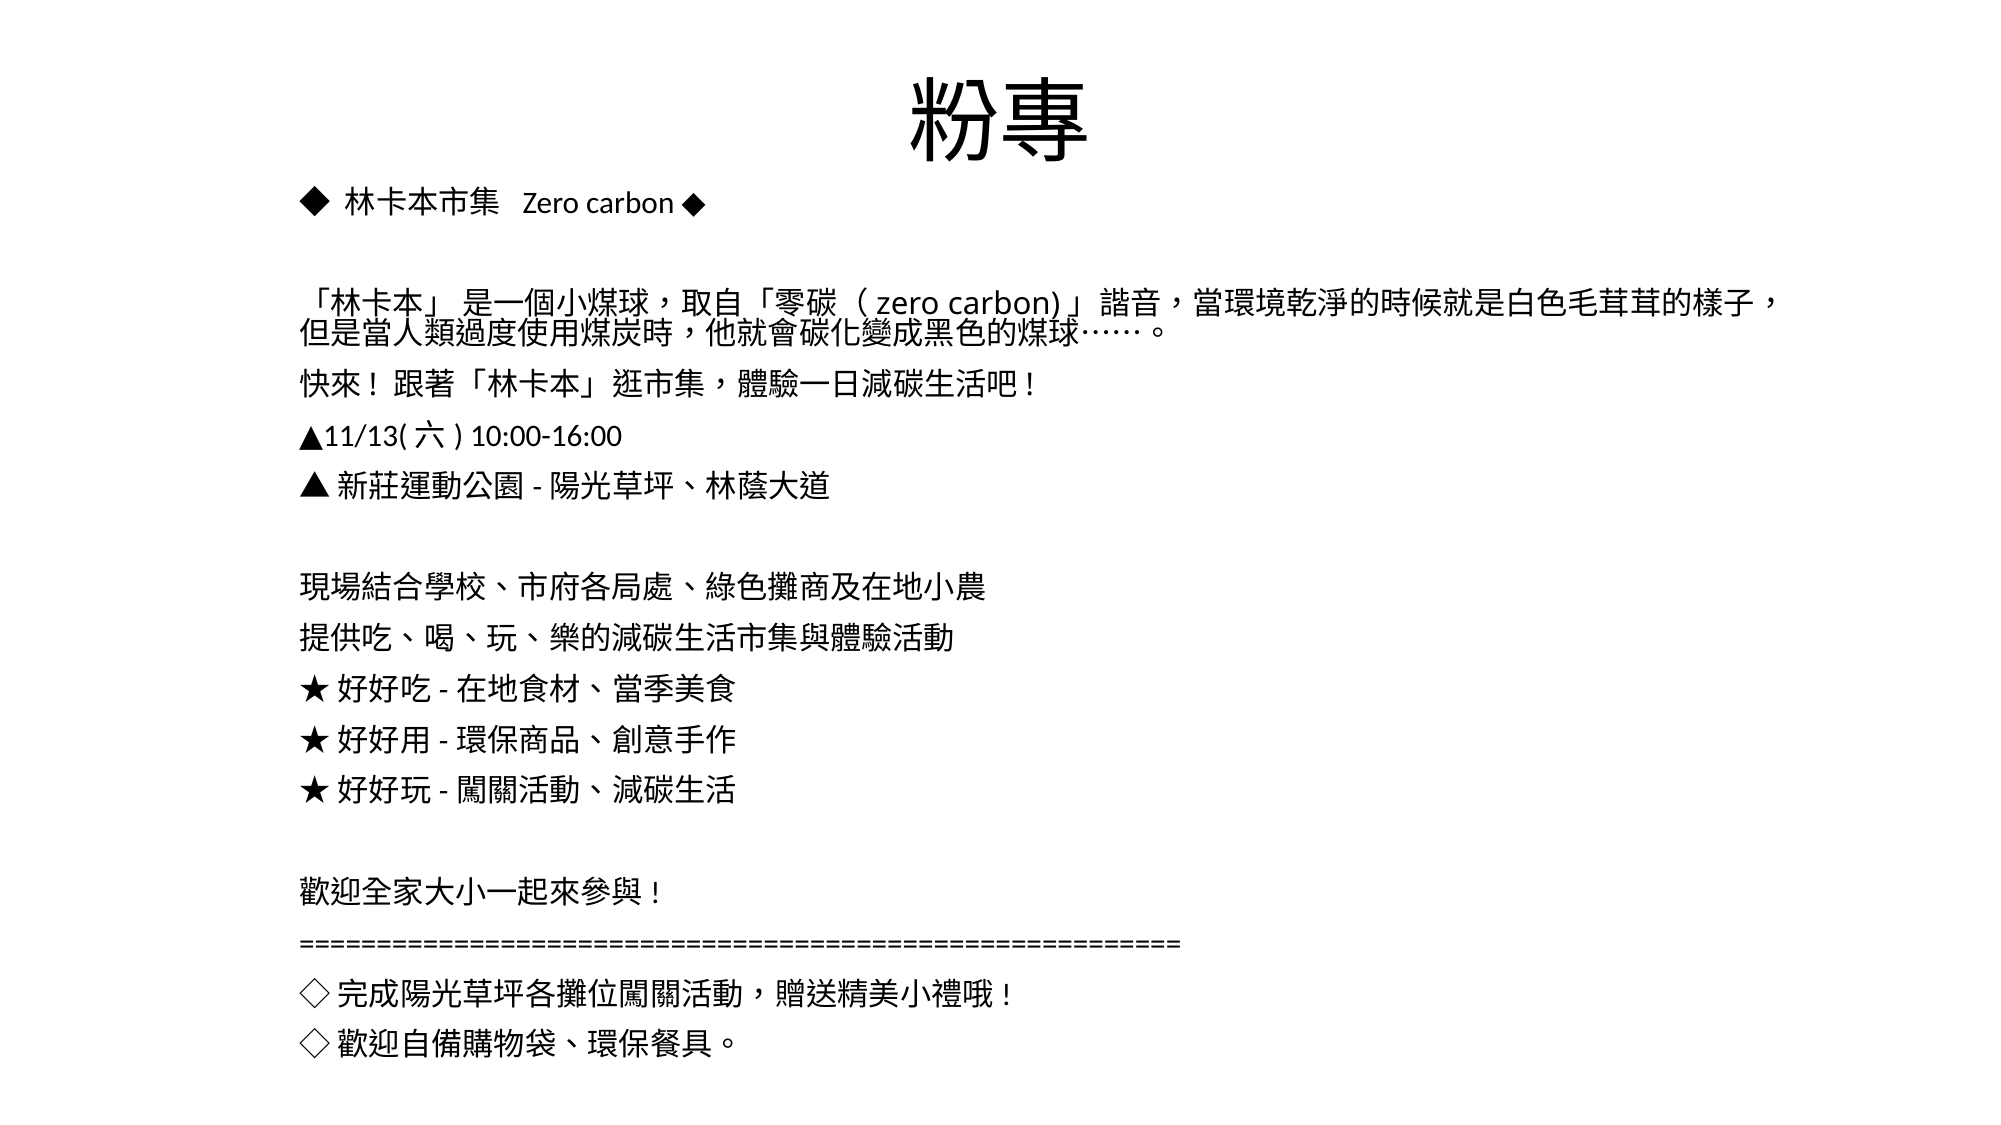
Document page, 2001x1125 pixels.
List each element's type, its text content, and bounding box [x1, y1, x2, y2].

subtitle ◆ 林卡本市集 Zero carbon ◆ 「林卡本」 是一個小煤球，取自「零碳（zero carbon)」諧音，當環境乾淨的時候就是白色毛茸茸的樣子，但是當人類過度使用煤炭時，他就會碳化變成黑色的煤球……。 快來! 跟著「林卡本」逛市集，體驗一日減碳生活吧! ▲11/13(六) 10:00-16:00 ▲新莊運動公園-陽光草坪、林蔭大道 現場結合學校、市府各局處、綠色攤商及在地小農 提供吃、喝、玩、樂的減碳生活市集與體驗活動 ★好好吃-在地食材、當季美食 ★好好用-環保商品、創意手作 ★好好玩-闖關活動、減碳生活 歡迎全家大小一起來參與! ========================================================= ◇完成陽光草坪各攤位闖關活動，贈送精美小禮哦! ◇歡迎自備購物袋、環保餐具。 [284, 181, 1789, 1094]
title 粉專 [249, 47, 1750, 182]
